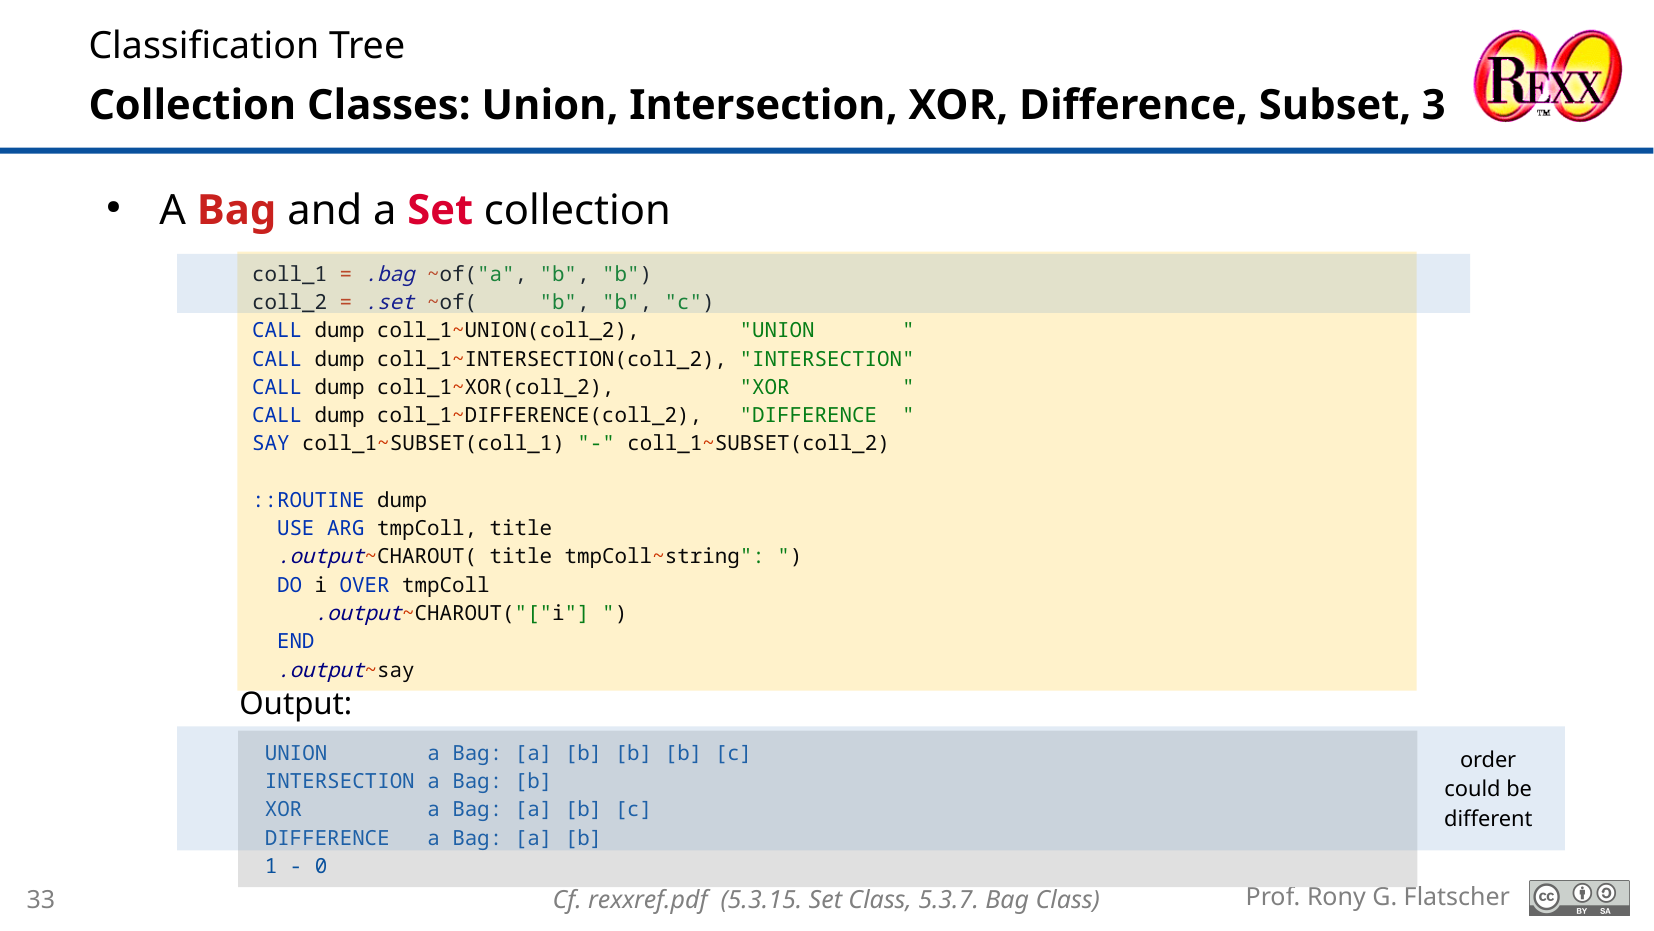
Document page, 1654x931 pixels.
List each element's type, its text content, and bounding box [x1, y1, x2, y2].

text_box [177, 253, 1471, 313]
text_box Cf. rexxref.pdf (5.3.15. Set Class, 5.3.7. Bag Class) [0, 874, 1654, 922]
text_box UNION a Bag: [a] [b] [b] [b] [c] INTERSECTION a Bag: [b] XOR a Bag: [a] [b] [c] DIFFERENCE a Bag: [a] [b] 1 - 0 [238, 851, 1418, 881]
title Classification Tree [29, 0, 1654, 59]
text_box Output: [224, 673, 390, 726]
text_box order could be different [177, 726, 1565, 851]
text_box coll_1 = .bag ~of("a", "b", "b") coll_2 = .set ~of( "b", "b", "c") CALL dump coll_1~UNION(coll_2), "UNION " CALL dump coll_1~INTERSECTION(coll_2), "INTERSECTION" CALL dump coll_1~XOR(coll_2), "XOR " CALL dump coll_1~DIFFERENCE(coll_2), "DIFFERENCE " SAY coll_1~SUBSET(coll_1) "-" coll_1~SUBSET(coll_2) ::ROUTINE dump USE ARG tmpColl, title .output~CHAROUT( title tmpColl~string": ") DO i OVER tmpColl .output~CHAROUT("["i"] ") END .output~say [237, 313, 1417, 672]
title Collection Classes: Union, Intersection, XOR, Difference, Subset, 3 [29, 59, 1654, 148]
list A Bag and a Set collection [88, 177, 1577, 857]
